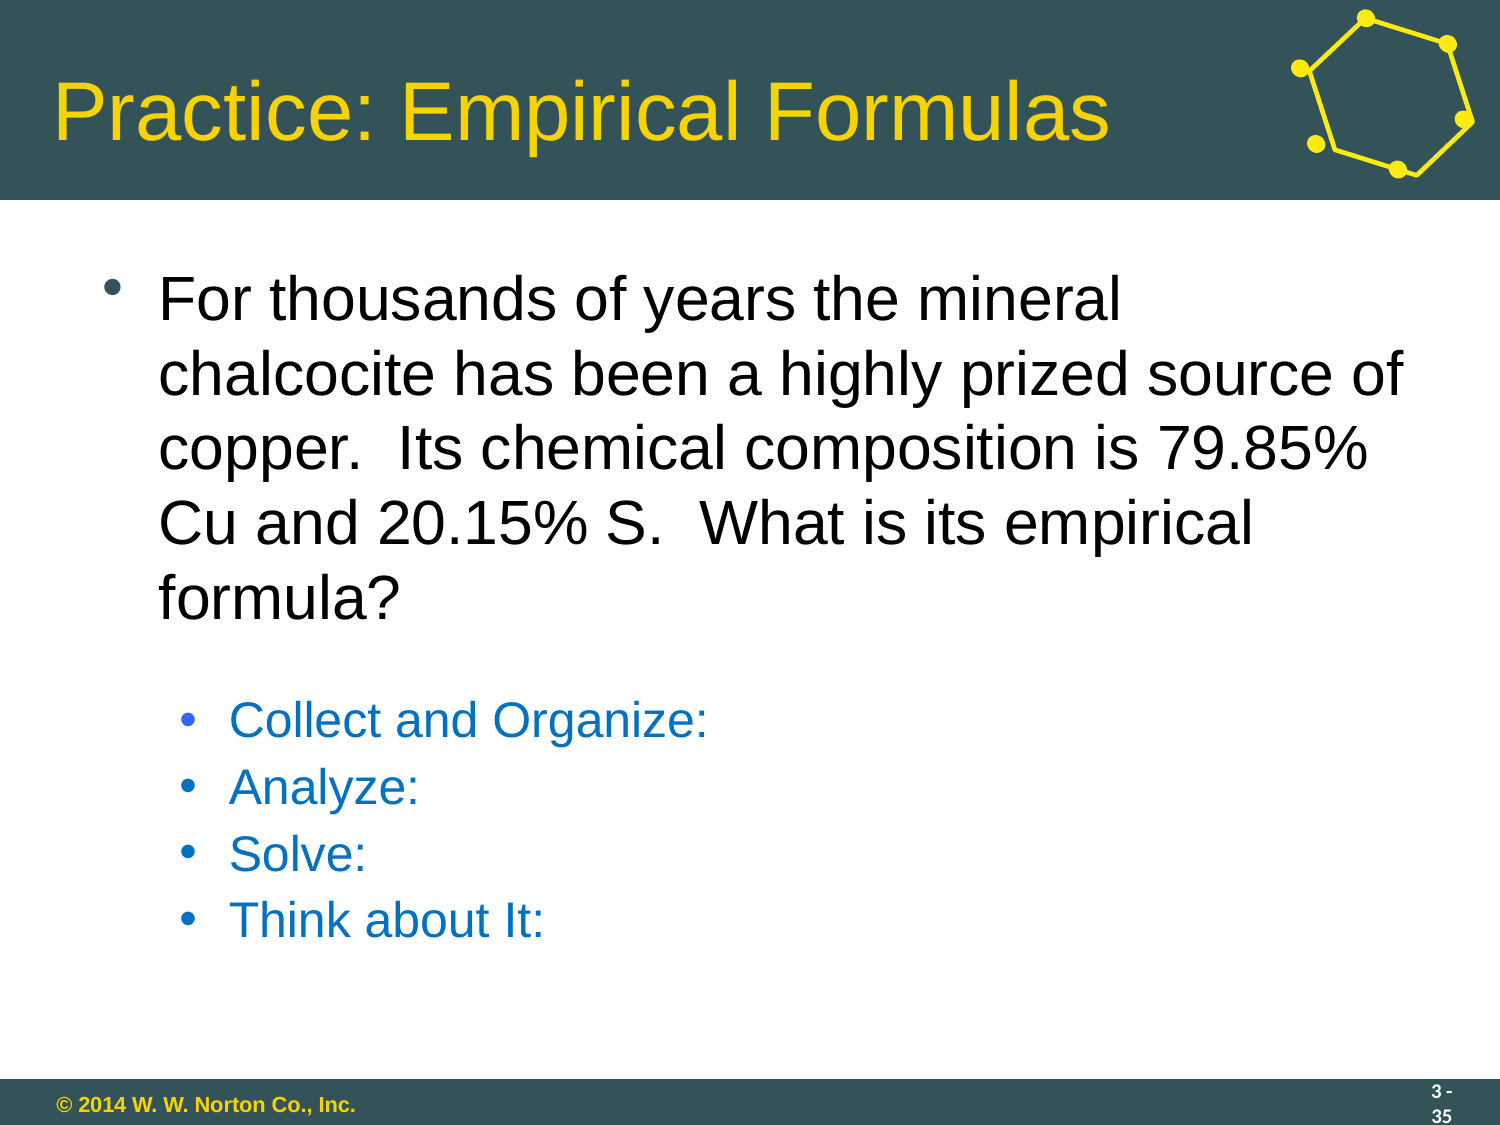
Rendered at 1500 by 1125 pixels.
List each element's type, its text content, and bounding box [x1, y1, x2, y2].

slide_number 3 - <number> [1411, 1086, 1468, 1119]
title Practice: Empirical Formulas [37, 19, 1250, 195]
text_box Collect and Organize: Analyze: Solve: Think about It: [125, 687, 932, 956]
list For thousands of years the mineral chalcocite has been a highly prized source of copper. Its chemical composition is 79.85% Cu and 20.15% S. What is its empirical formula? [87, 249, 1423, 950]
